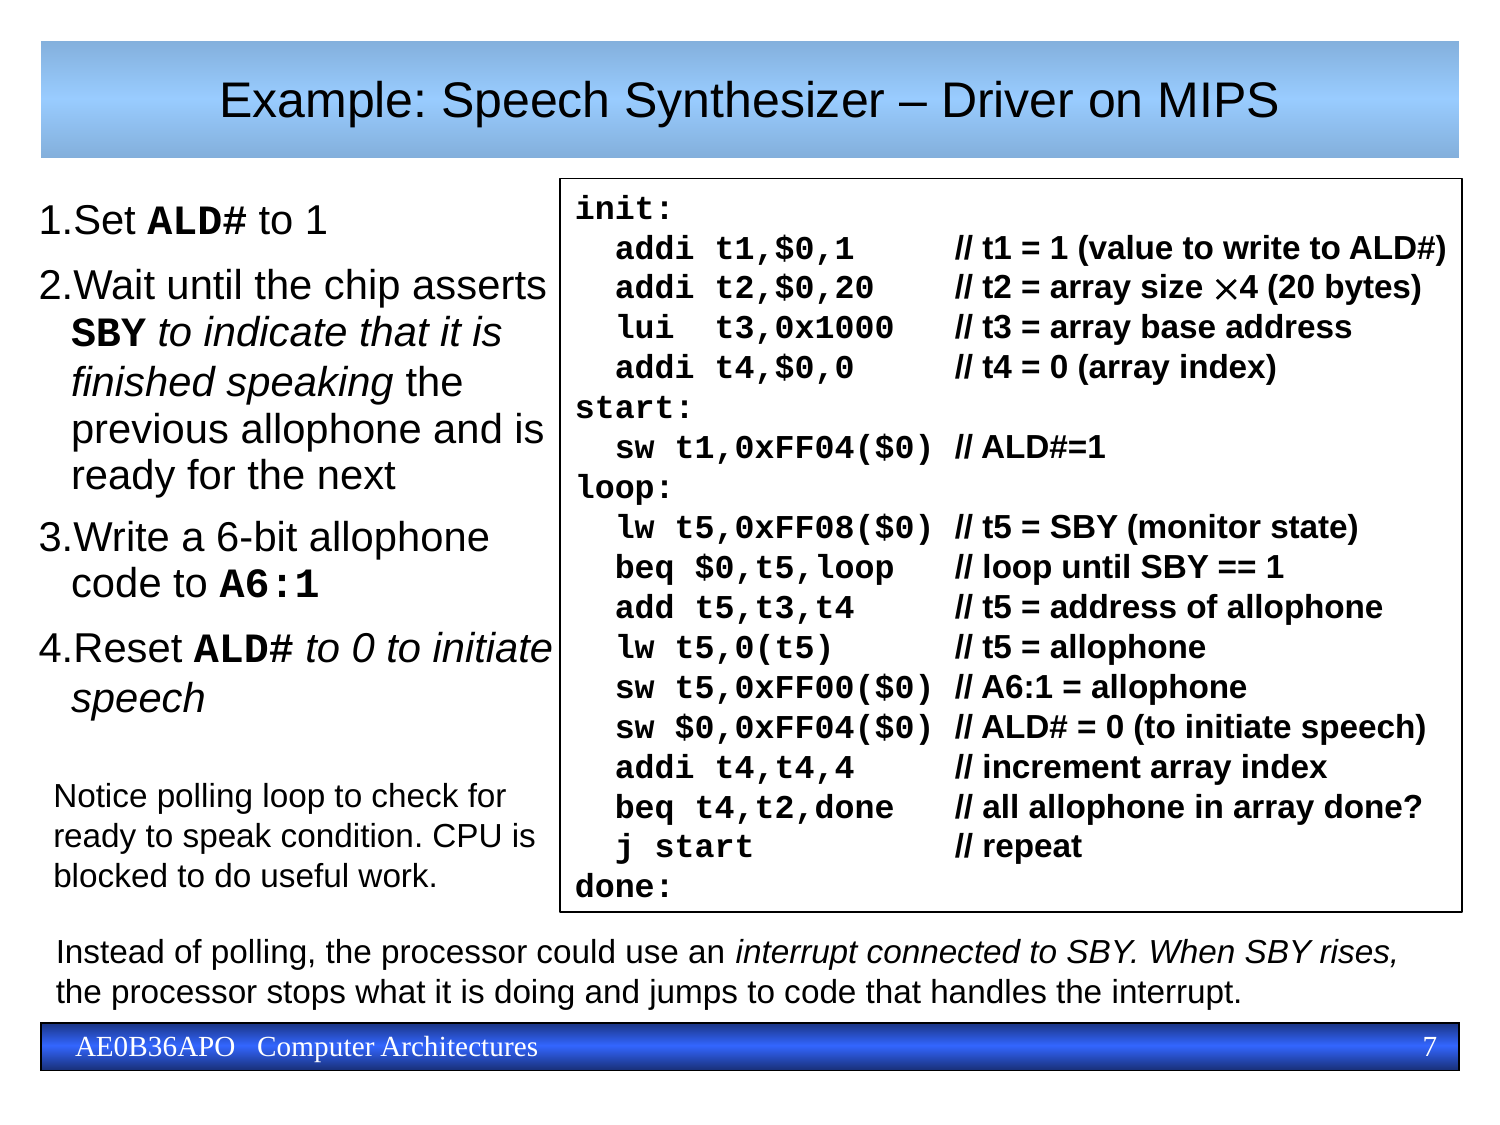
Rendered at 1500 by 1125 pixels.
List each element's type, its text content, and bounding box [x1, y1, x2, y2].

title Example: Speech Synthesizer – Driver on MIPS [41, 41, 1459, 158]
text_box Notice polling loop to check for ready to speak condition. CPU is blocked to do useful work. [38, 766, 555, 902]
text_box Instead of polling, the processor could use an interrupt connected to SBY. When SBY rises, the processor stops what it is doing and jumps to code that handles the interrupt. [41, 923, 1436, 1018]
text_box init: addi t1,$0,1 // t1 = 1 (value to write to ALD#) addi t2,$0,20 // t2 = array size ×4 (20 bytes) lui t3,0x1000 // t3 = array base address addi t4,$0,0 // t4 = 0 (array index) start: sw t1,0xFF04($0) // ALD#=1 loop: lw t5,0xFF08($0) // t5 = SBY (monitor state) beq $0,t5,loop // loop until SBY == 1 add t5,t3,t4 // t5 = address of allophone lw t5,0(t5) // t5 = allophone sw t5,0xFF00($0) // A6:1 = allophone sw $0,0xFF04($0) // ALD# = 0 (to initiate speech) addi t4,t4,4 // increment array index beq t4,t2,done // all allophone in array done? j start // repeat done: [560, 178, 1463, 912]
list Set ALD# to 1 Wait until the chip asserts SBY to indicate that it is finished speaking the previous allophone and is ready for the next Write a 6-bit allophone code to A6:1 Reset ALD# to 0 to initiate speech [38, 196, 560, 868]
